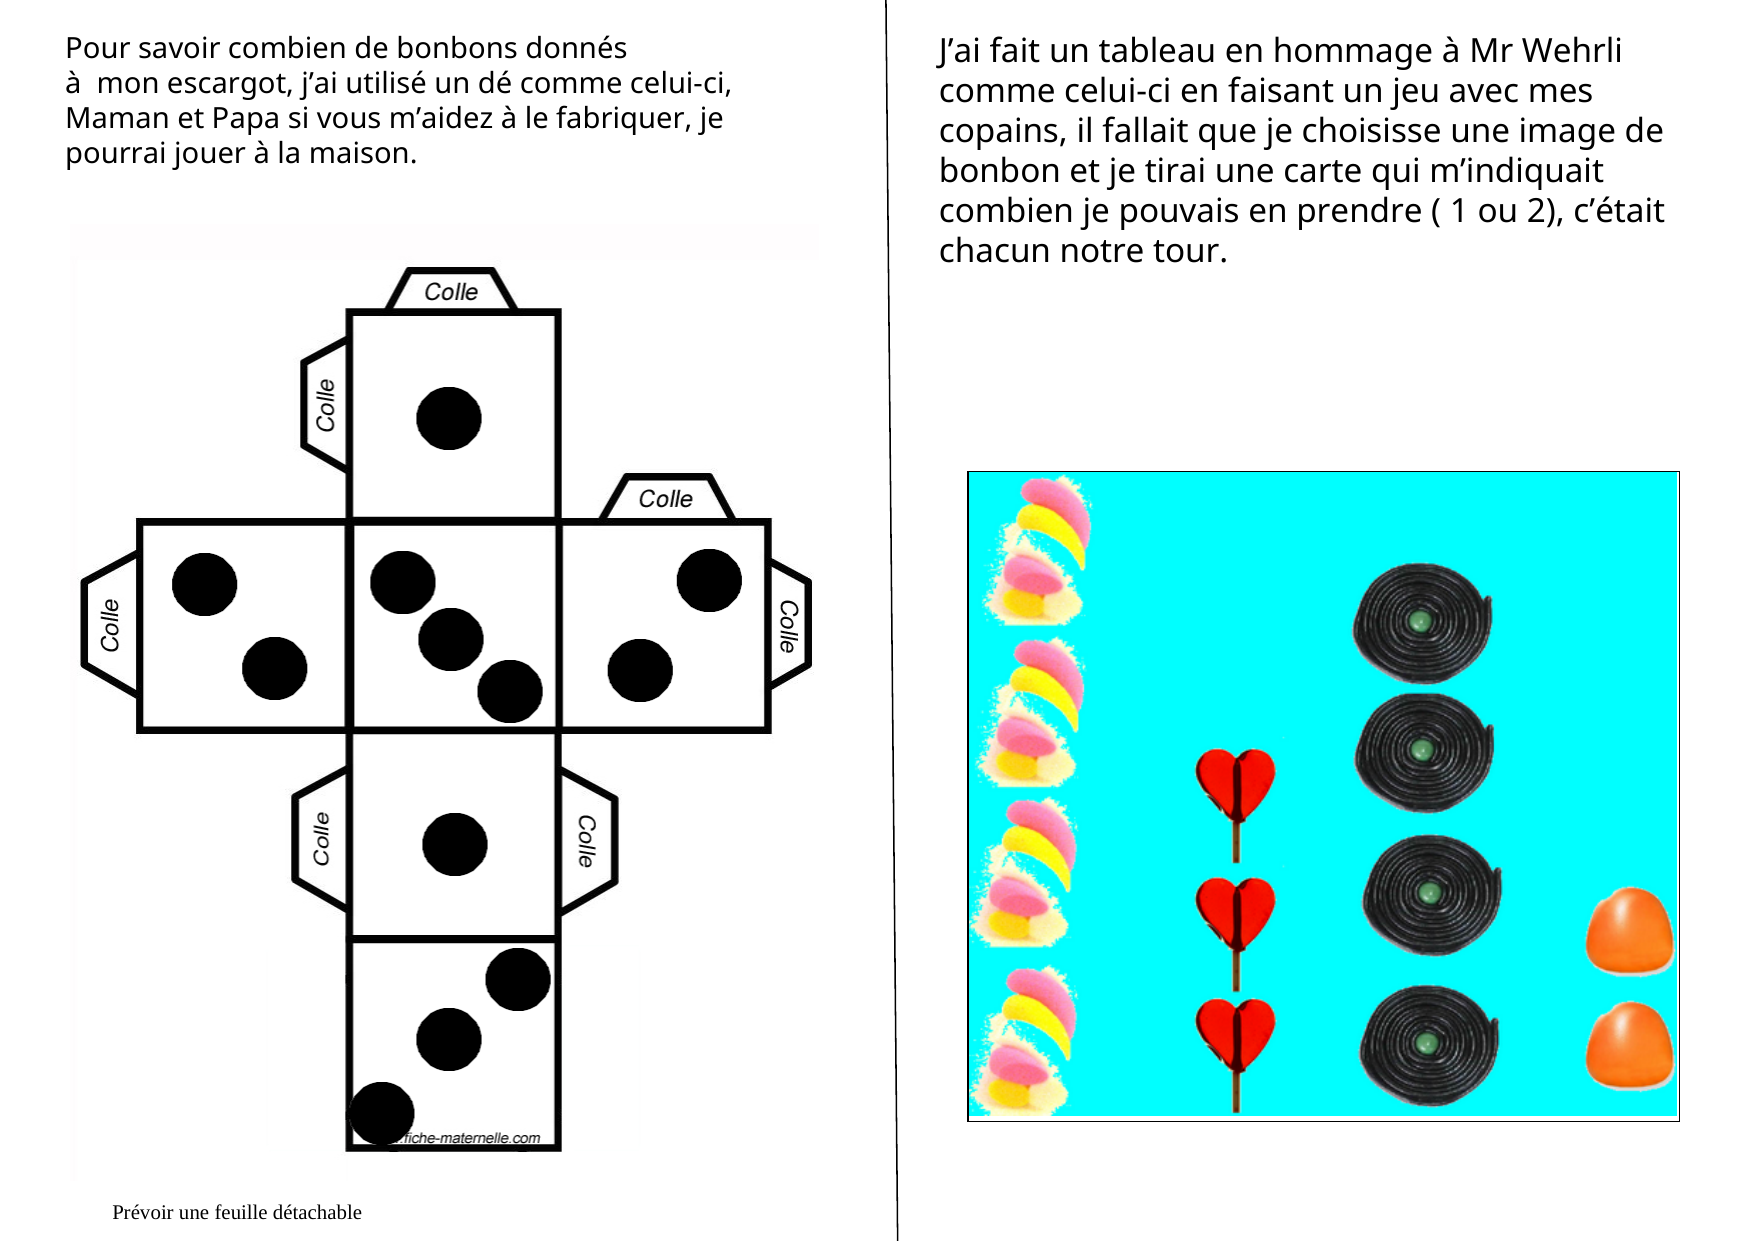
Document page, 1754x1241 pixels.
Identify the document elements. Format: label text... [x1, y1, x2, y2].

picture [70, 224, 819, 1181]
text_box J’ai fait un tableau en hommage à Mr Wehrli comme celui-ci en faisant un jeu avec mes copains, il fallait que je choisisse une image de bonbon et je tirai une carte qui m’indiquait combien je pouvais en prendre ( 1 ou 2), c’était chacun notre tour. [933, 23, 1725, 378]
text_box Prévoir une feuille détachable [106, 1192, 721, 1229]
picture [968, 472, 1679, 1121]
text_box Pour savoir combien de bonbons donnés à mon escargot, j’ai utilisé un dé comme celui-ci, Maman et Papa si vous m’aidez à le fabriquer, je pourrai jouer à la maison. [59, 23, 827, 331]
